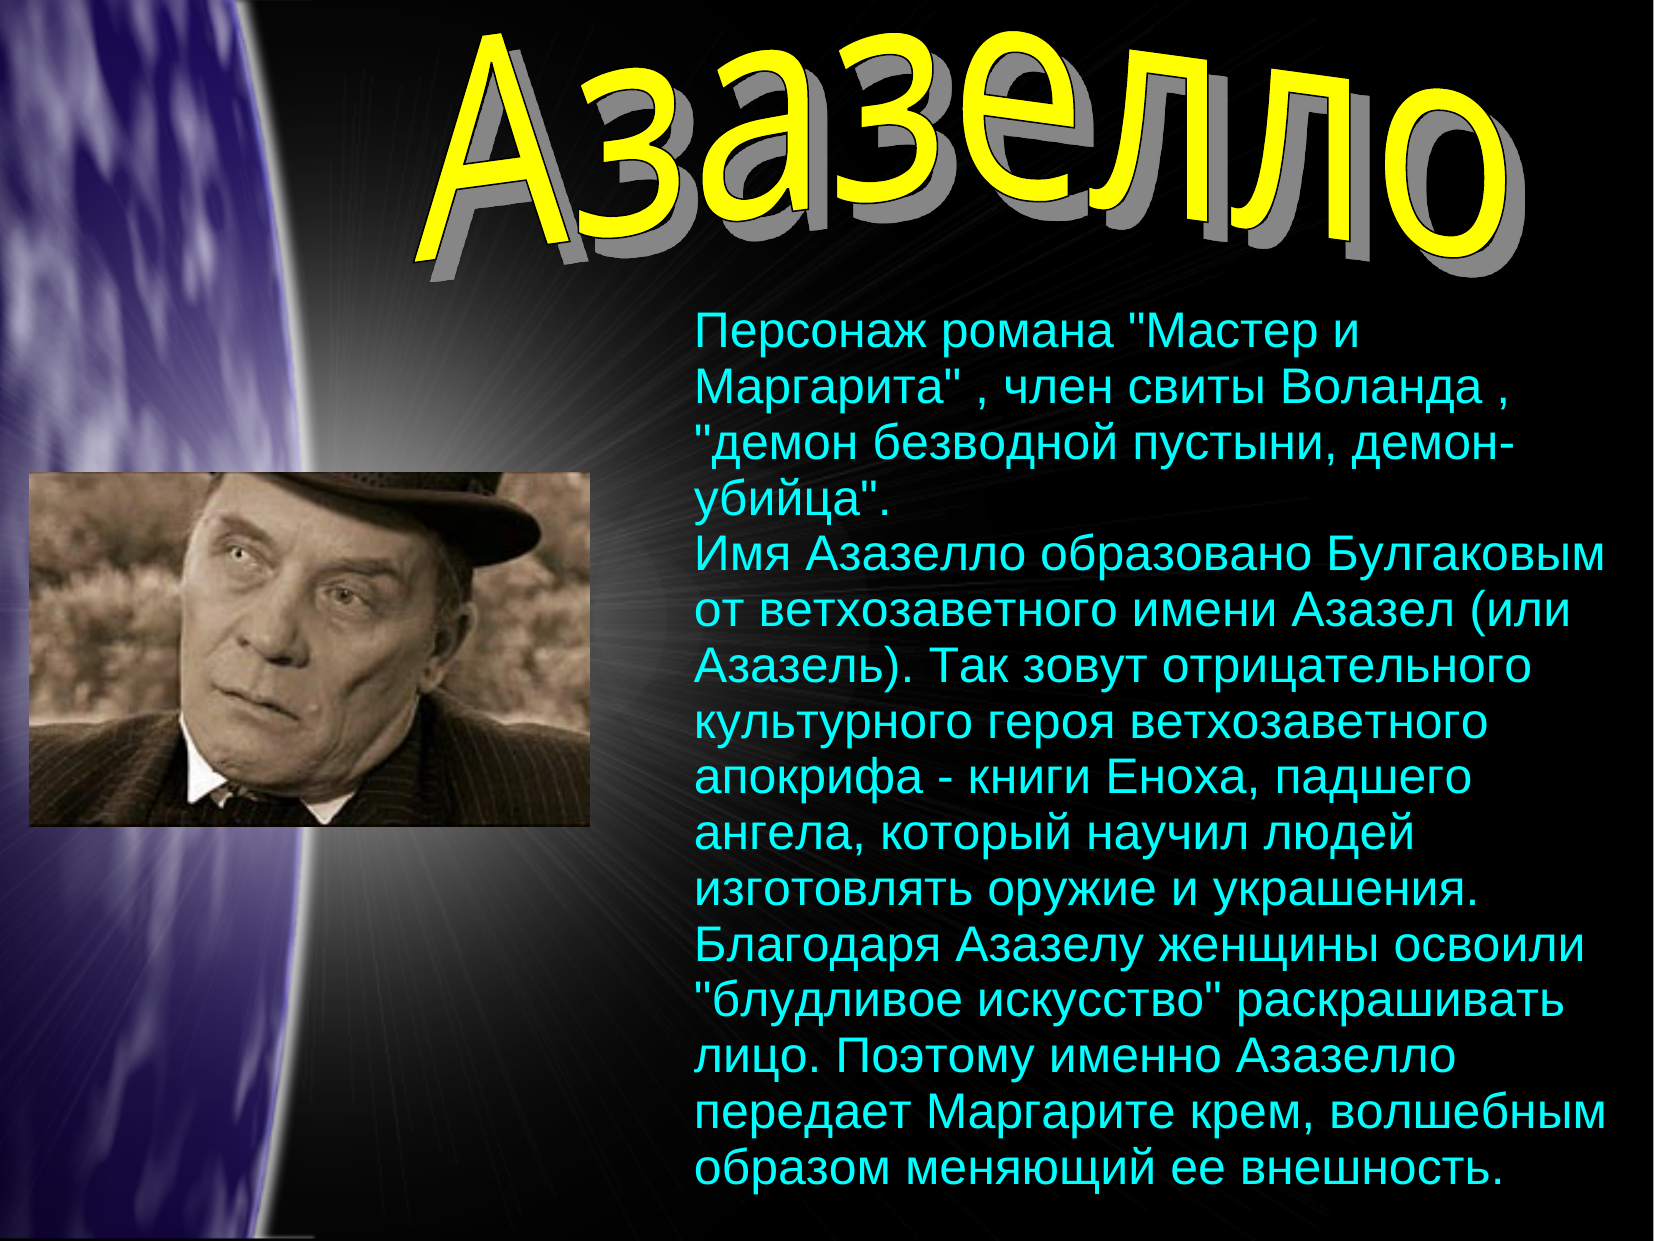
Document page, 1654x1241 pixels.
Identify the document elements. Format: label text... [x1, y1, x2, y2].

text_box Азазелло [836, 32, 938, 204]
text_box Азазелло [961, 30, 1075, 202]
text_box Азазелло [578, 66, 680, 239]
picture [0, 0, 1654, 1241]
text_box Азазелло [1088, 48, 1208, 223]
text_box Персонаж романа "Мастер и Маргарита" , член свиты Воланда , "демон безводной пустыни, демон-убийца". Имя Азазелло образовано Булгаковым от ветхозаветного имени Азазел (или Азазель). Так зовут отрицательного культурного героя ветхозаветного апокрифа - книги Еноха, падшего ангела, который научил людей изготовлять оружие и украшения. Благодаря Азазелу женщины освоили "блудливое искусство" раскрашивать лицо. Поэтому именно Азазелло передает Маргарите крем, волшебным образом меняющий ее внешность. [679, 295, 1654, 1241]
text_box Азазелло [1384, 87, 1506, 258]
text_box Азазелло [701, 48, 809, 222]
text_box Азазелло [413, 32, 570, 263]
text_box Азазелло [1230, 67, 1350, 242]
